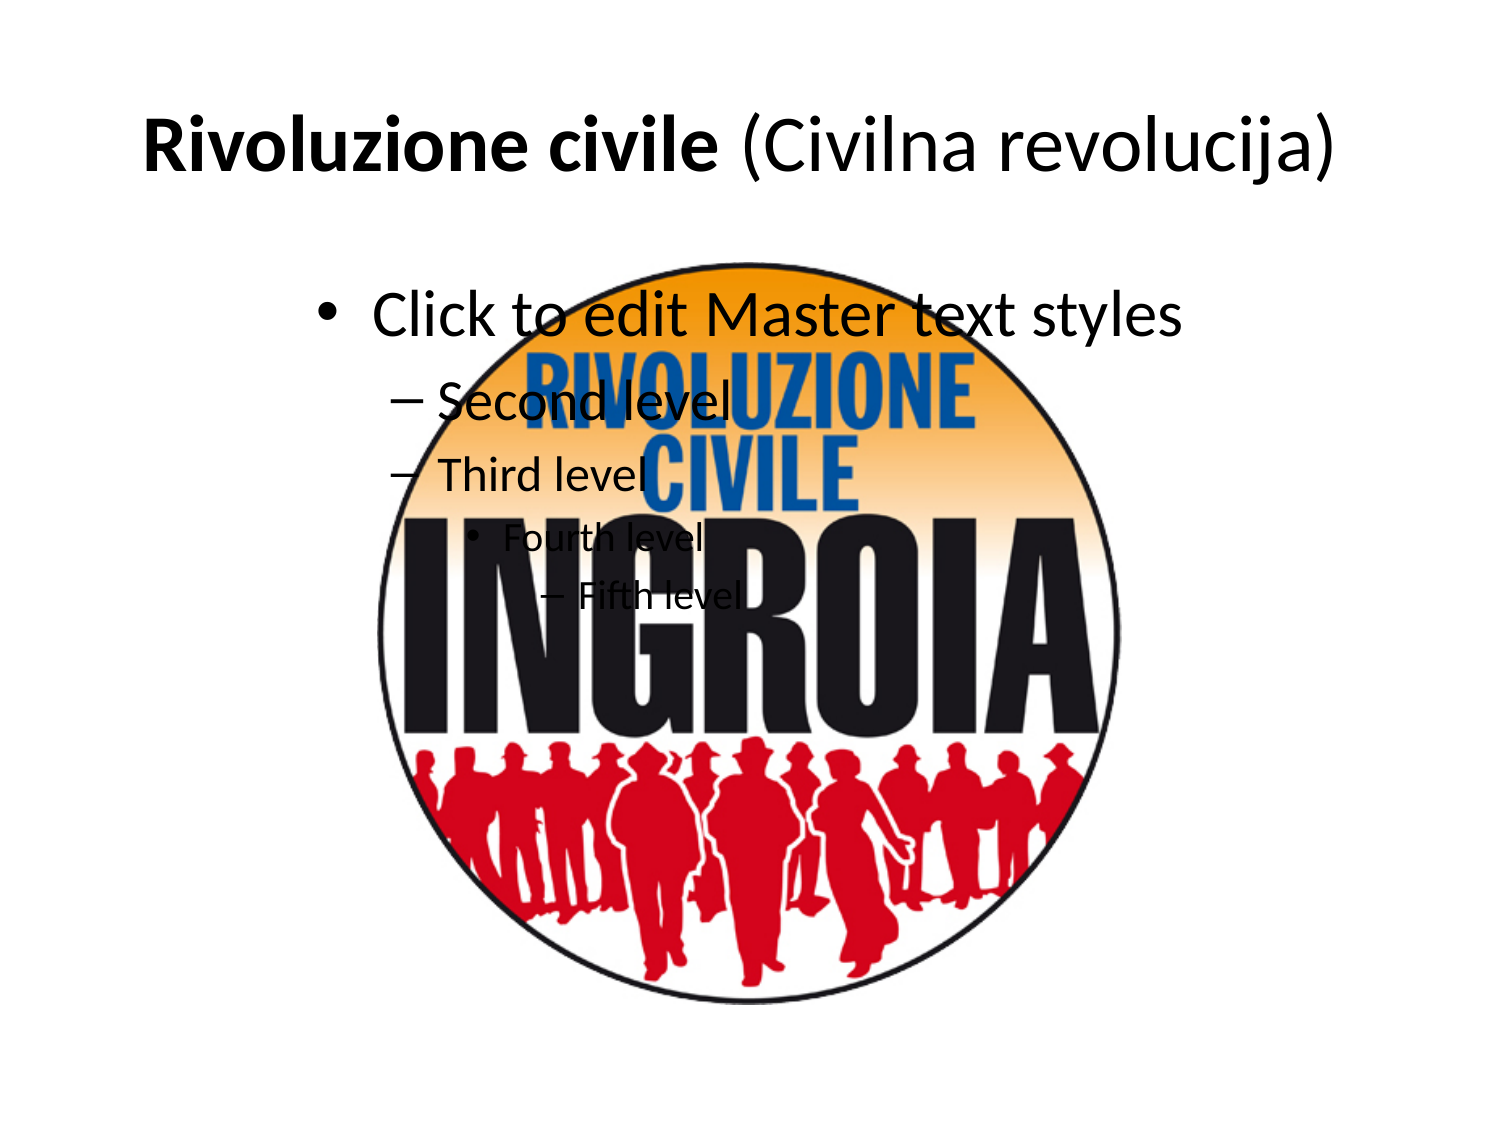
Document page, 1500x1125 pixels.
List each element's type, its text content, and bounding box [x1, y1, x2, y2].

title Rivoluzione civile (Civilna revolucija) [75, 45, 1425, 233]
picture [75, 262, 1425, 1005]
